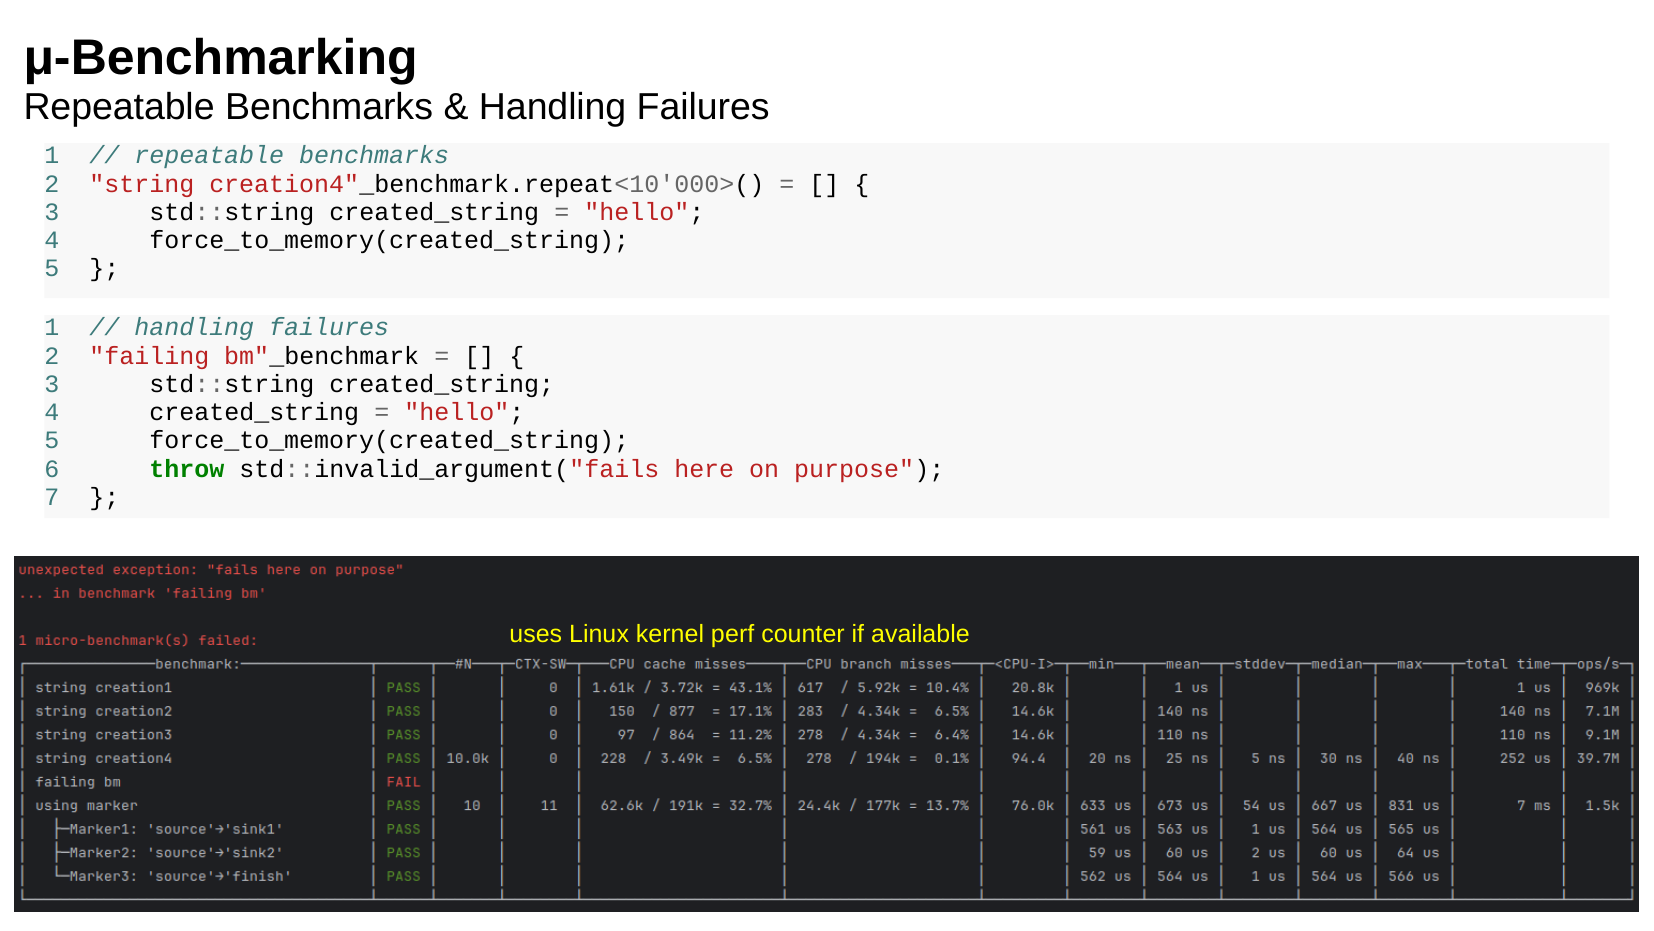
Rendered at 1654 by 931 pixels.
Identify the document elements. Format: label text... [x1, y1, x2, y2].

list 1 // repeatable benchmarks 2 "string creation4"_benchmark.repeat<10'000>() = [] { 3 std::string created_string = "hello"; 4 force_to_memory(created_string); 5 }; [44, 143, 1610, 299]
picture [14, 556, 1639, 912]
title μ-Benchmarking Repeatable Benchmarks & Handling Failures [23, 29, 1638, 128]
text_box uses Linux kernel perf counter if available [494, 612, 1071, 656]
list 1 // handling failures 2 "failing bm"_benchmark = [] { 3 std::string created_string; 4 created_string = "hello"; 5 force_to_memory(created_string); 6 throw std::invalid_argument("fails here on purpose"); 7 }; [44, 315, 1610, 519]
